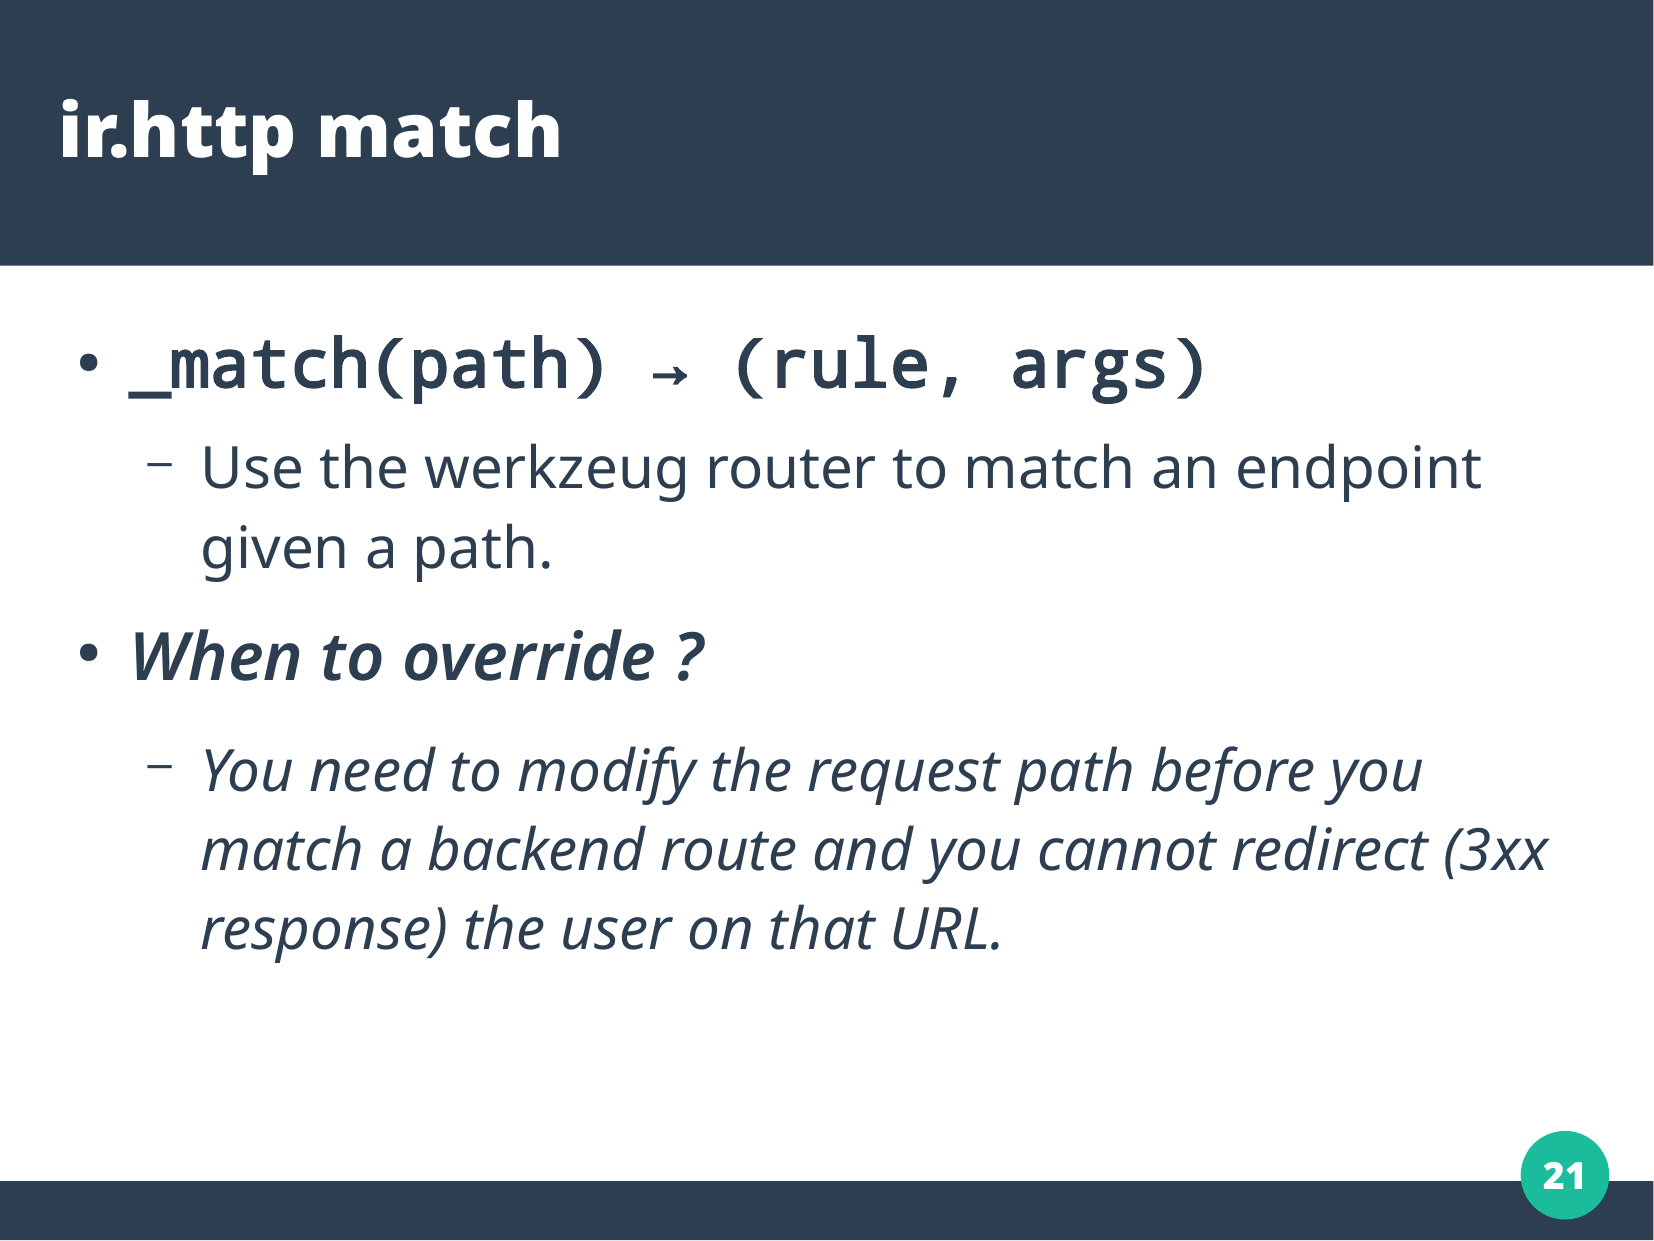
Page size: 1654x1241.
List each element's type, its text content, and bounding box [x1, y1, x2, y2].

list _match(path) → (rule, args) Use the werkzeug router to match an endpoint given a path. When to override ? You need to modify the request path before you match a backend route and you cannot redirect (3xx response) the user on that URL. [59, 324, 1595, 1152]
title ir.http match [59, 49, 1595, 207]
